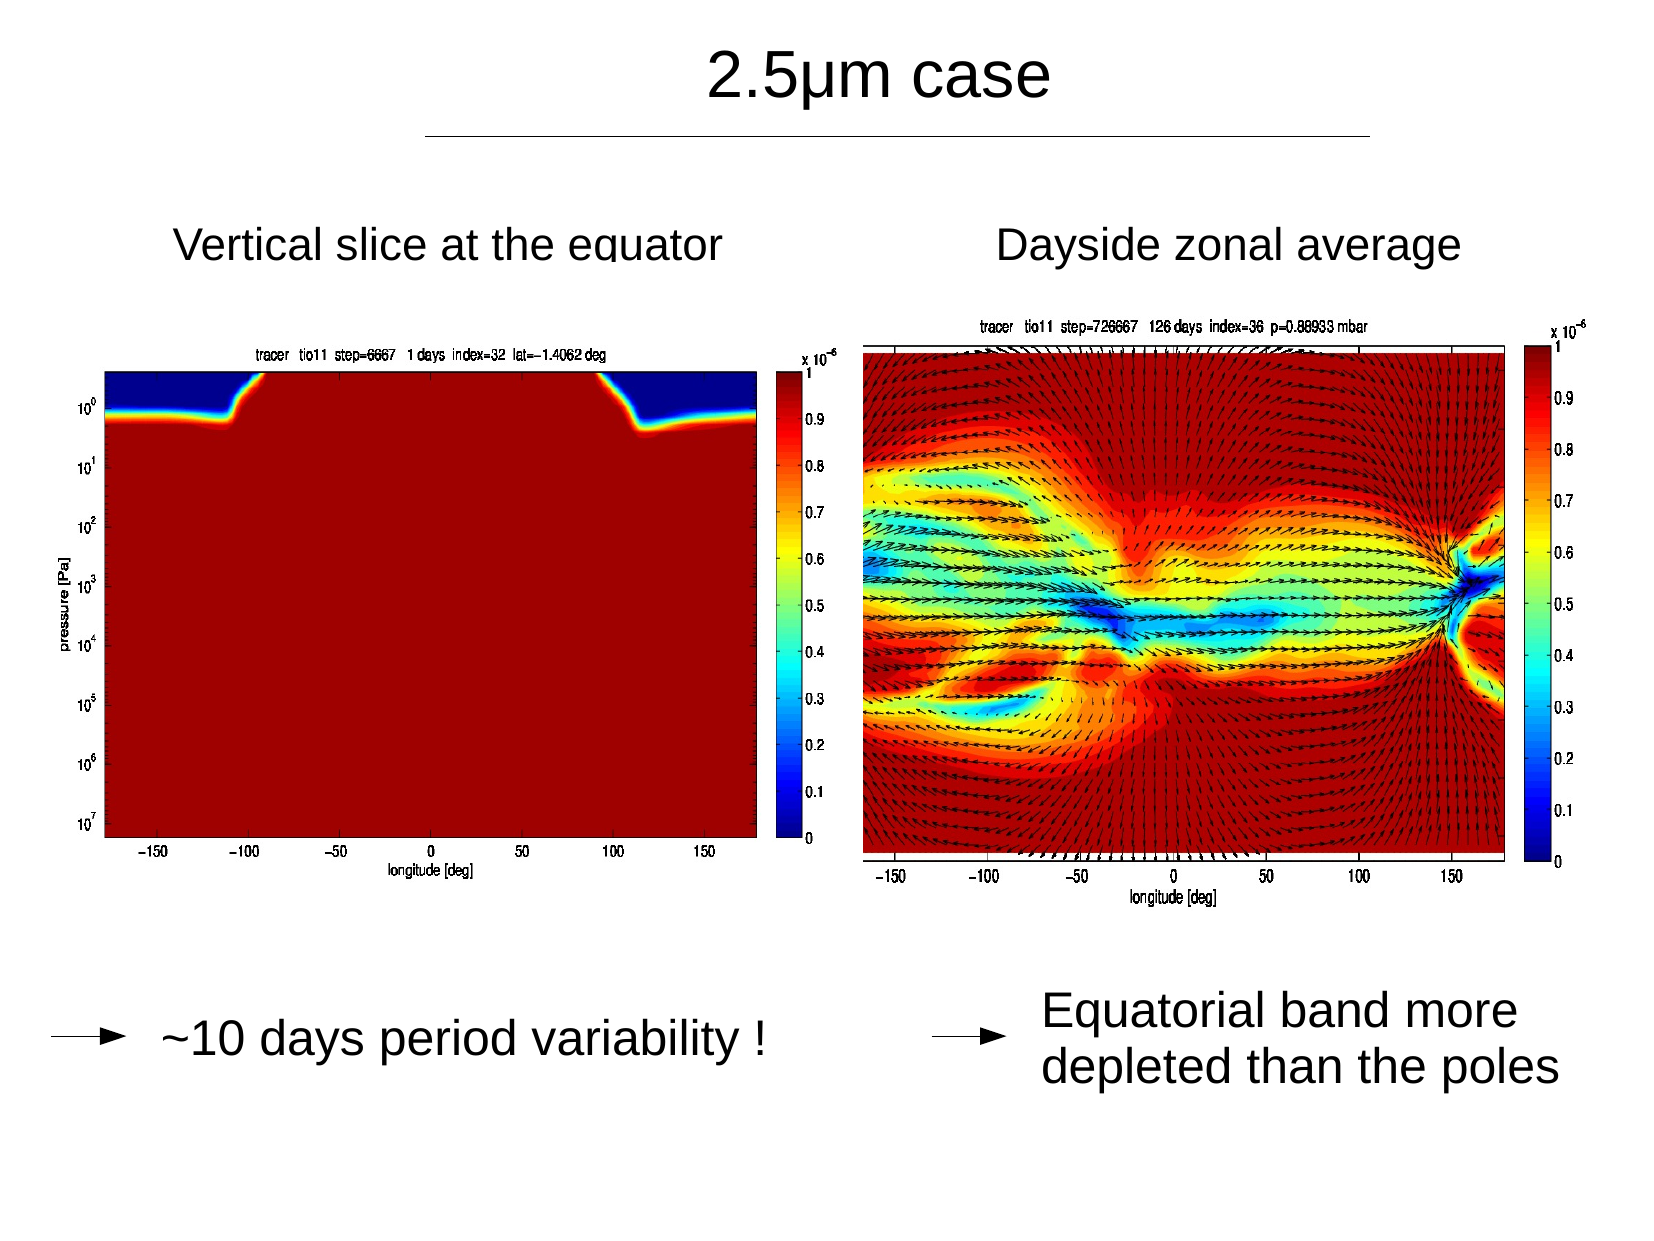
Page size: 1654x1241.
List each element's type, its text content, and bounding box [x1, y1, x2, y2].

text_box Equatorial band more depleted than the poles [1026, 975, 1613, 1102]
text_box ~10 days period variability ! [146, 1002, 784, 1074]
picture [37, 224, 1613, 1013]
text_box 2.5μm case [406, 37, 1382, 126]
text_box Vertical slice at the equator [157, 211, 747, 262]
text_box Dayside zonal average [980, 211, 1544, 278]
